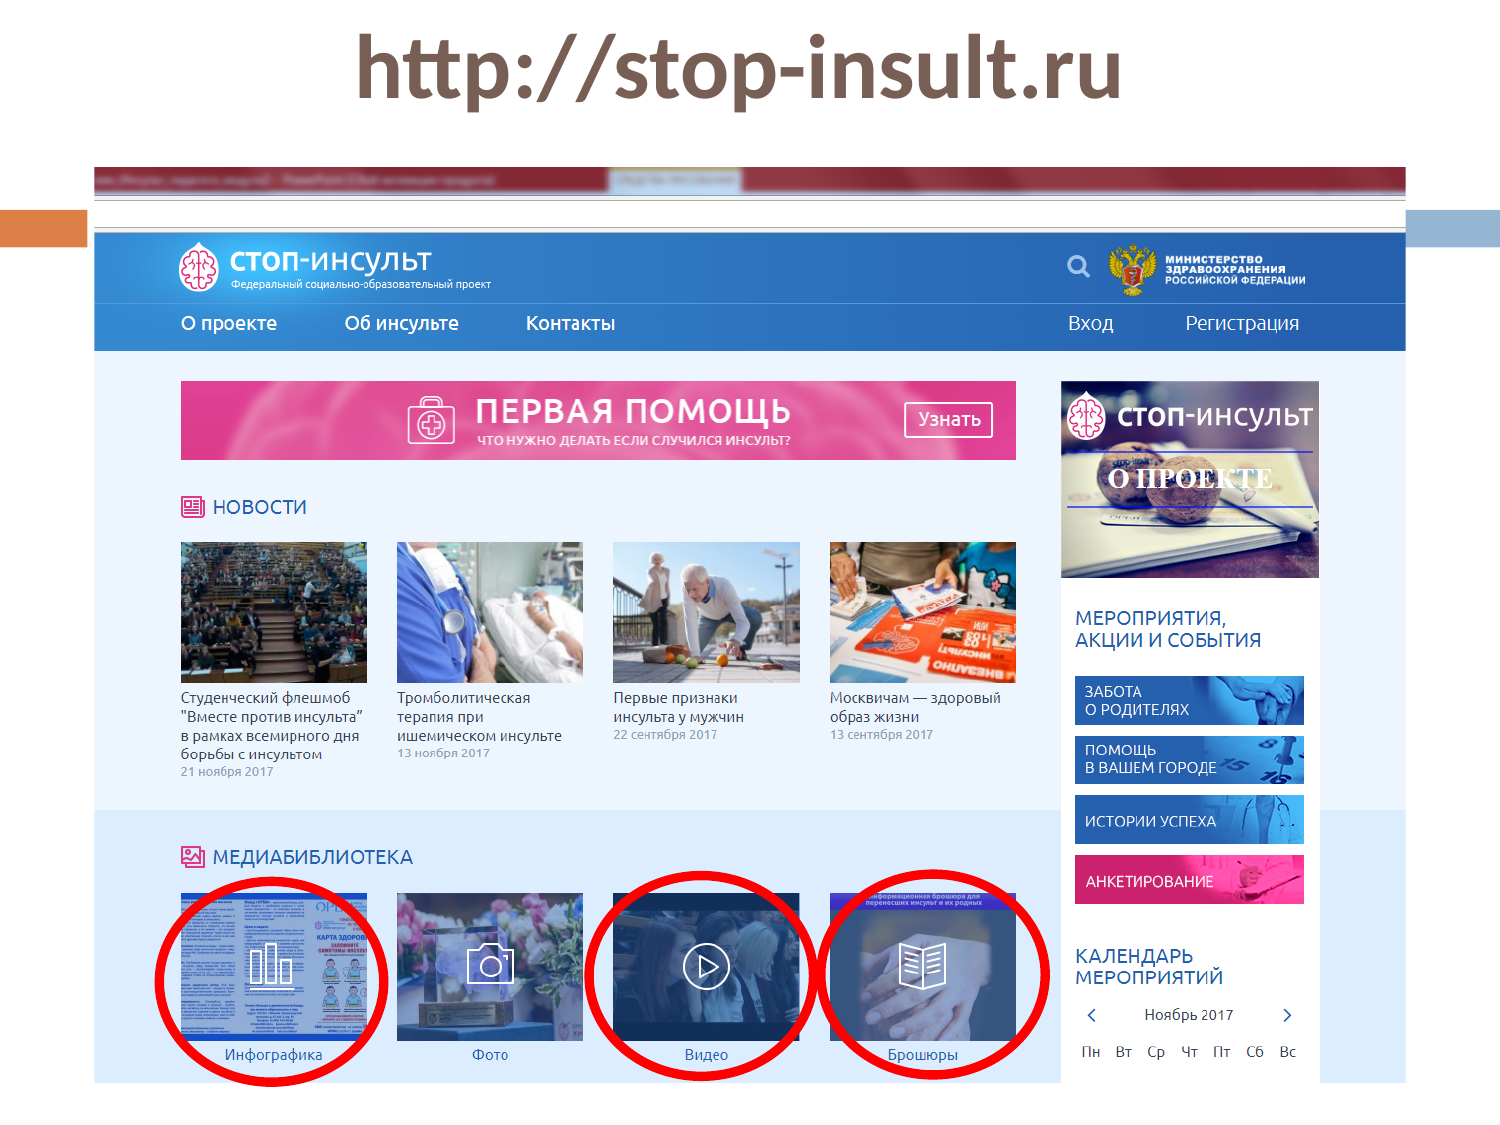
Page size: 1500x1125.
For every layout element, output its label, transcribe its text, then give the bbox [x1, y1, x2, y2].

title http://stop-insult.ru [0, 0, 1500, 149]
picture [165, 887, 379, 1077]
picture [94, 167, 1406, 1083]
